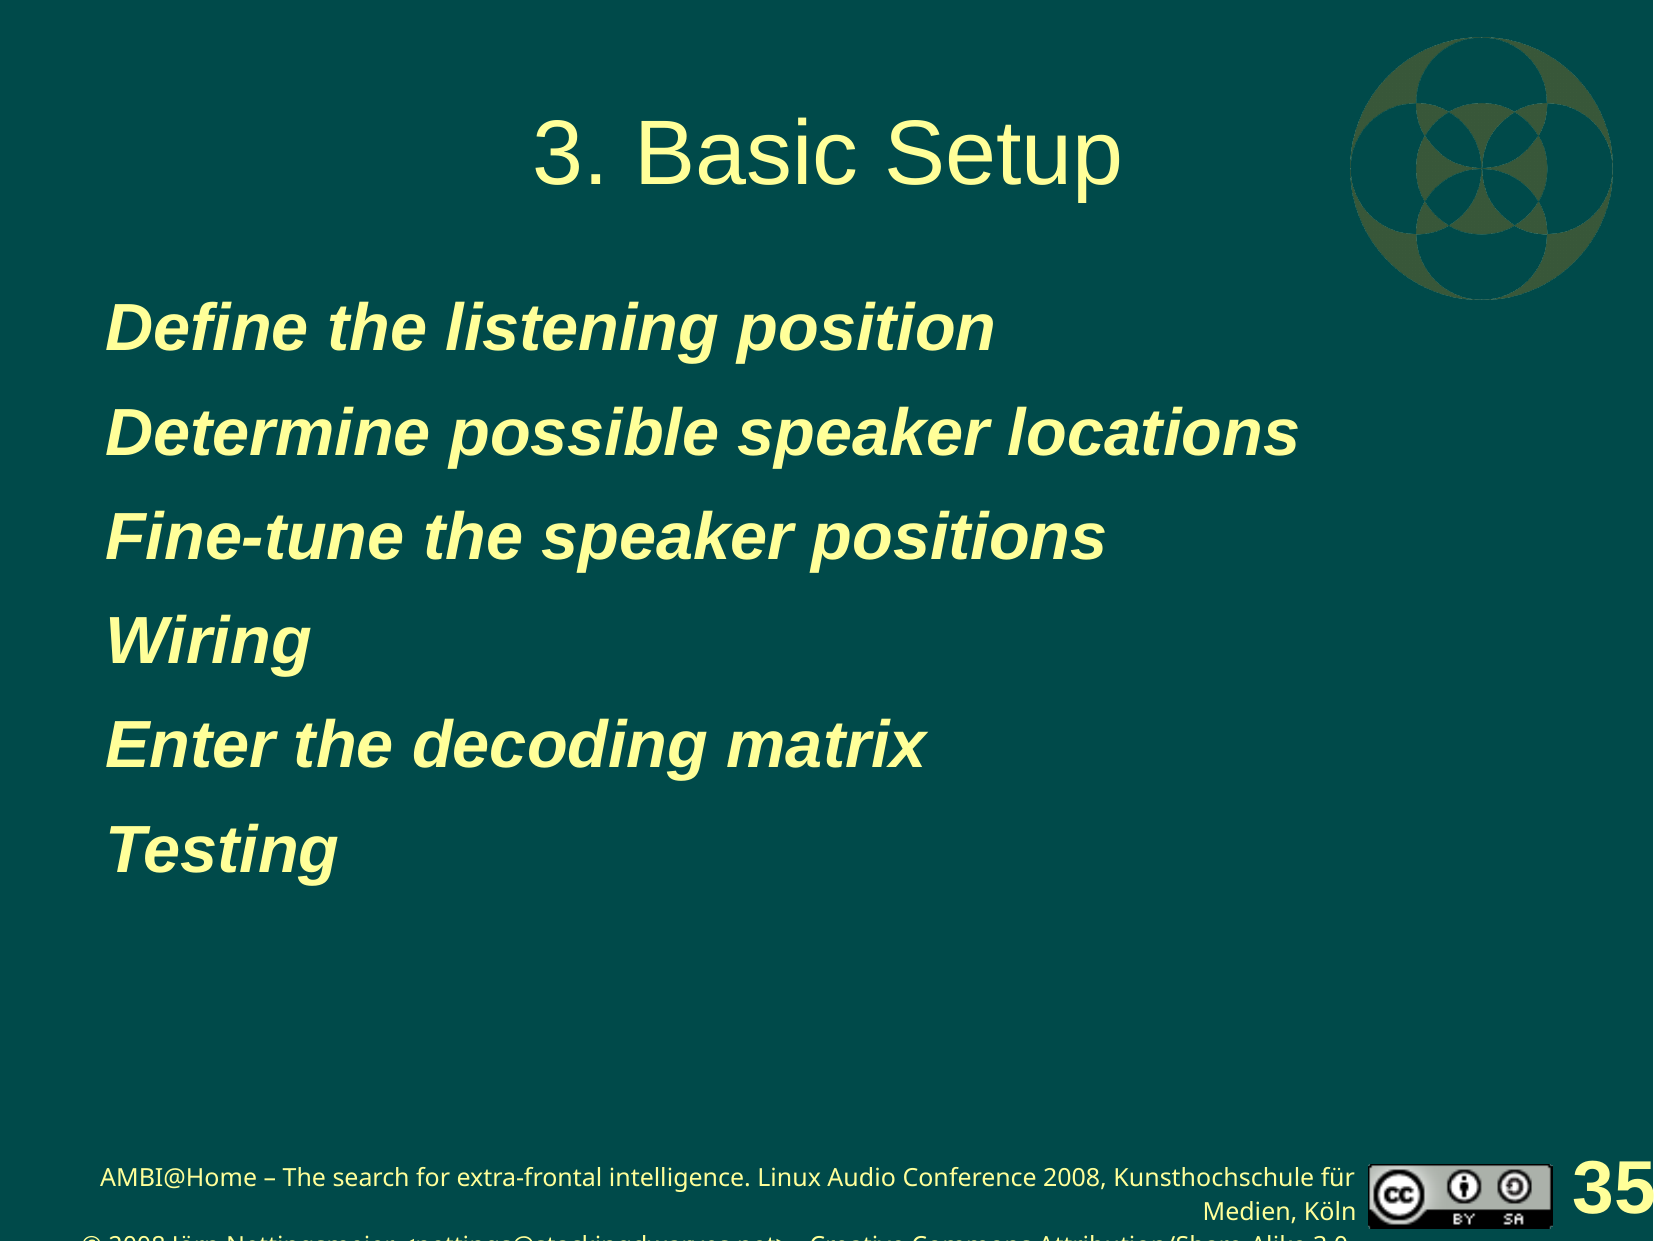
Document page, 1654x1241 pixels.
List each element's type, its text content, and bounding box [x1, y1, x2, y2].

picture [1368, 1164, 1553, 1229]
title 3. Basic Setup [82, 49, 1576, 257]
list Define the listening position Determine possible speaker locations Fine-tune the speaker positions Wiring Enter the decoding matrix Testing [82, 290, 1571, 1109]
picture [1350, 37, 1613, 300]
